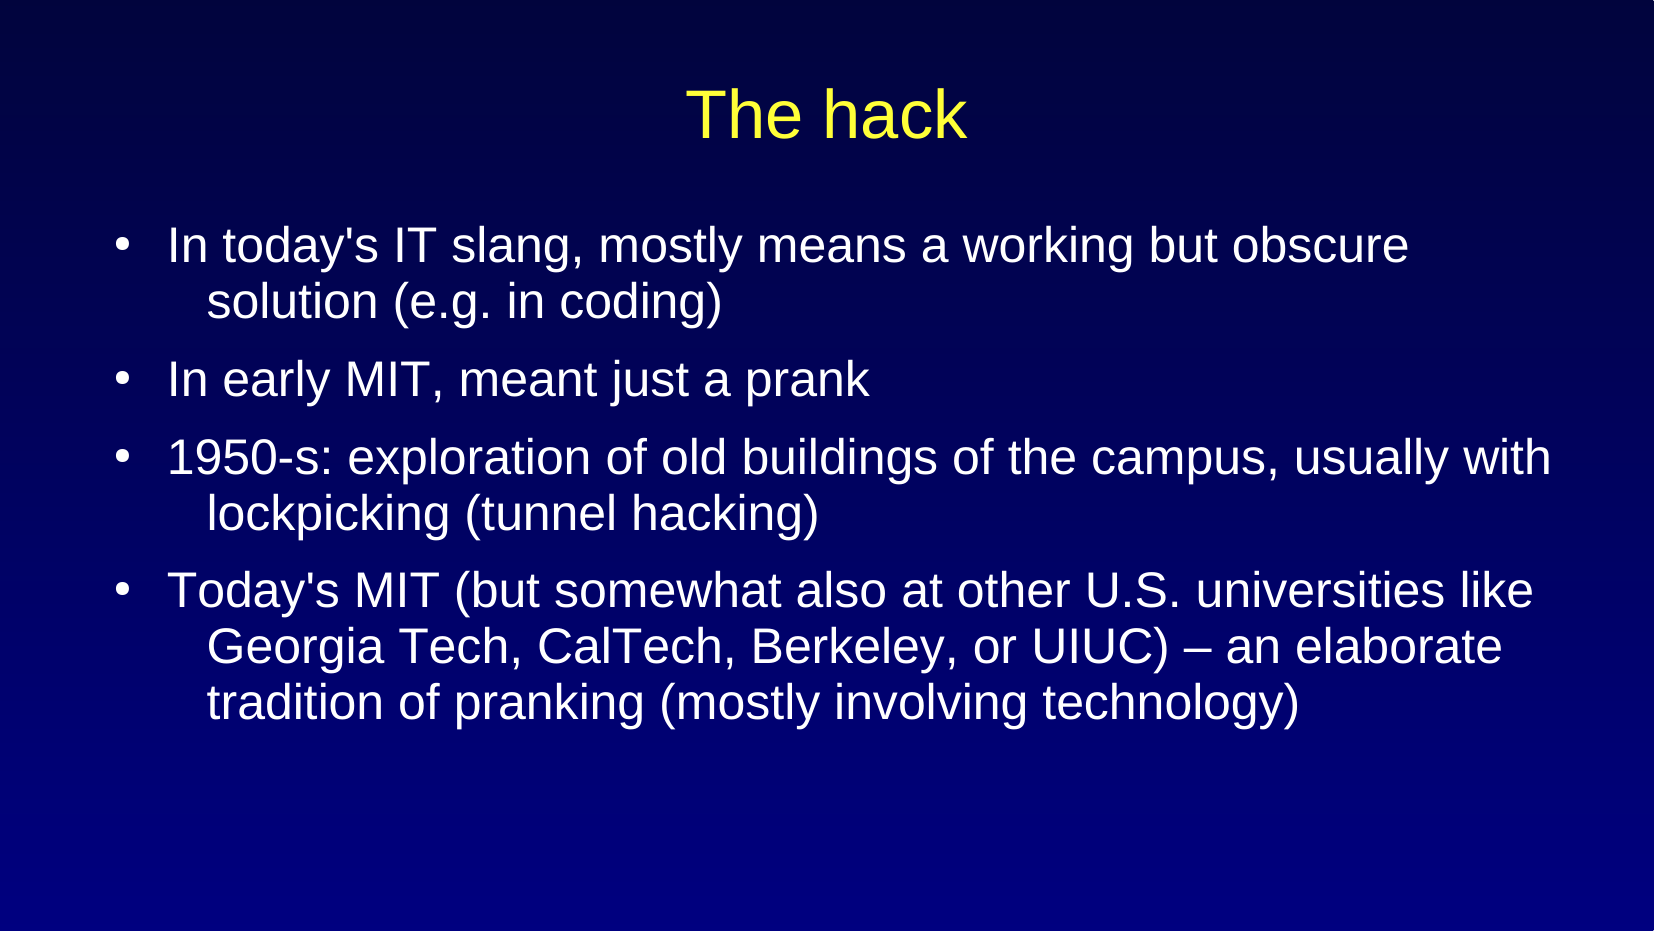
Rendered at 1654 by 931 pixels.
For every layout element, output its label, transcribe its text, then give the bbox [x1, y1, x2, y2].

list In today's IT slang, mostly means a working but obscure solution (e.g. in coding) In early MIT, meant just a prank 1950-s: exploration of old buildings of the campus, usually with lockpicking (tunnel hacking) Today's MIT (but somewhat also at other U.S. universities like Georgia Tech, CalTech, Berkeley, or UIUC) – an elaborate tradition of pranking (mostly involving technology) [82, 217, 1571, 758]
title The hack [82, 37, 1571, 193]
